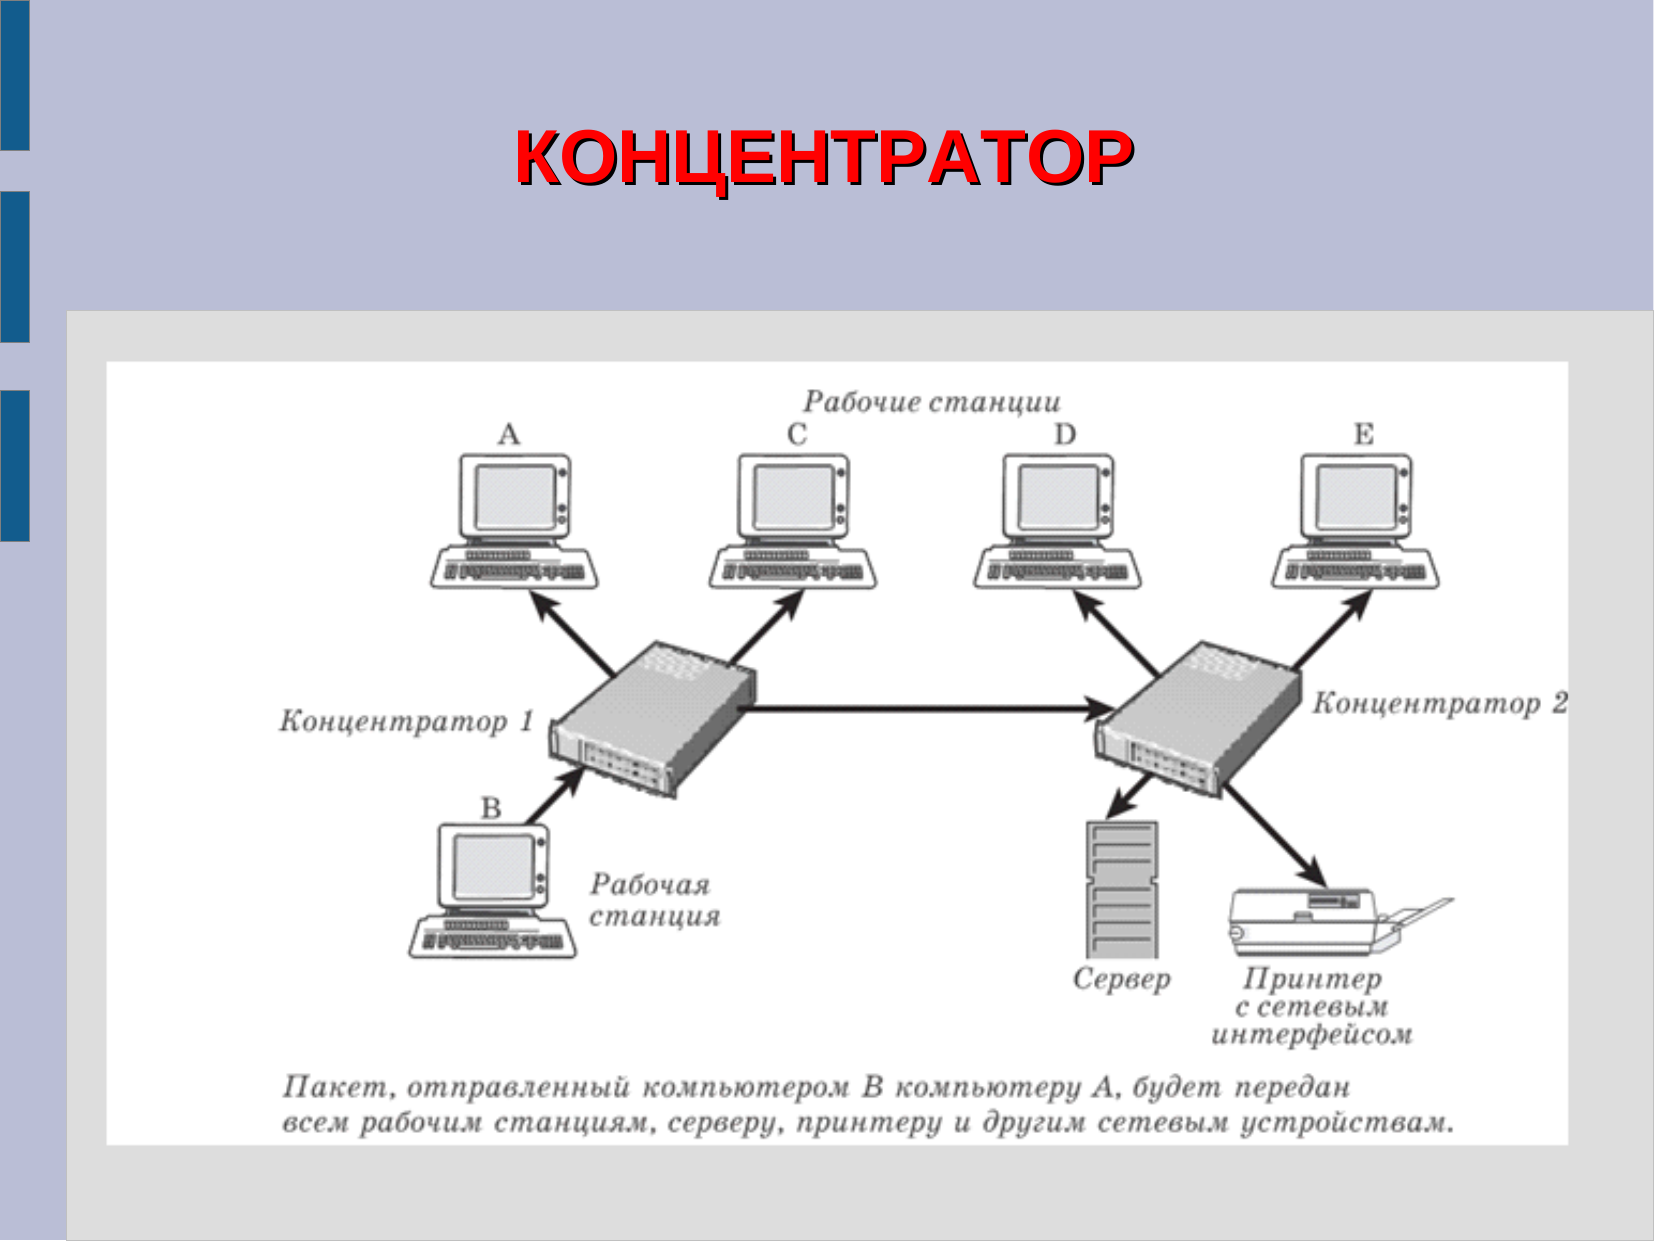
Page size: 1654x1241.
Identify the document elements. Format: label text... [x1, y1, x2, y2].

title КОНЦЕНТРАТОР [118, 52, 1531, 261]
picture [105, 360, 1571, 1148]
